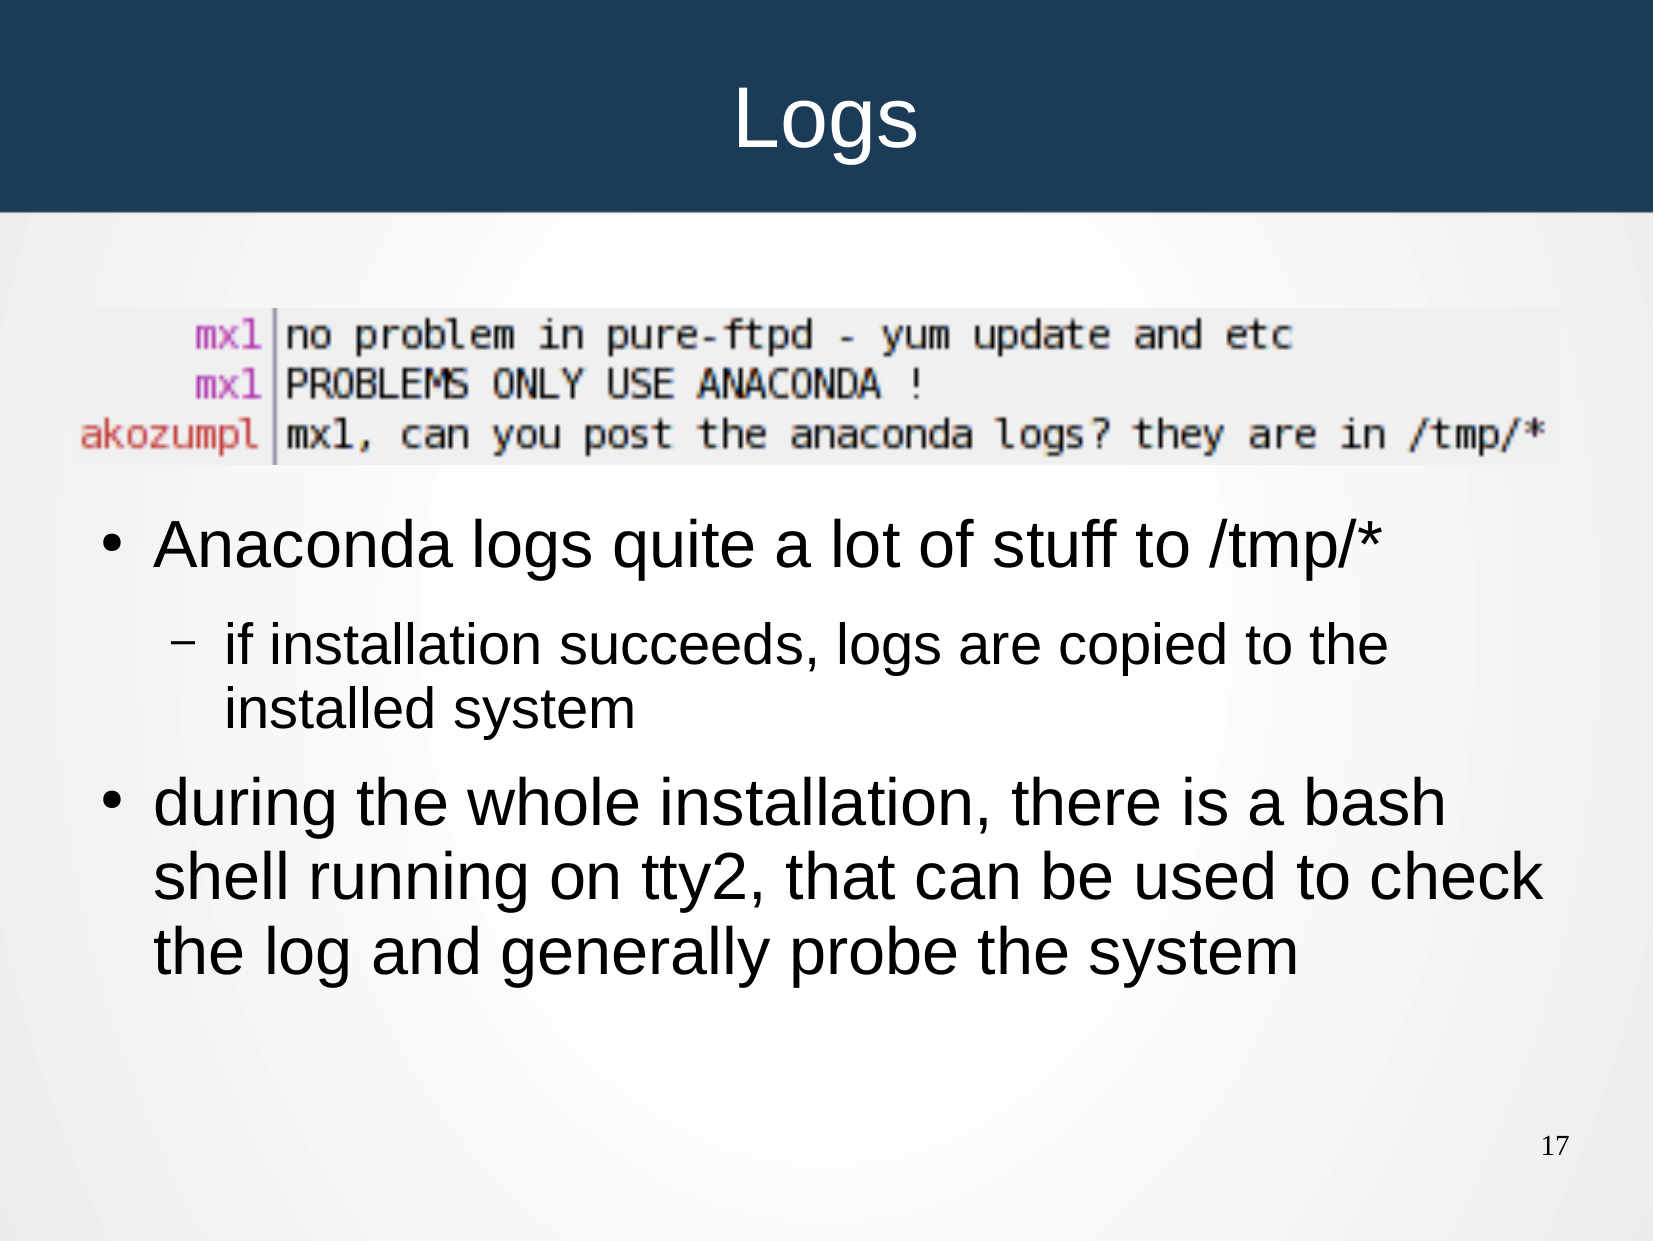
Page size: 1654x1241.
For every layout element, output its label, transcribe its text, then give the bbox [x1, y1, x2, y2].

picture [0, 0, 1653, 1241]
list Anaconda logs quite a lot of stuff to /tmp/* if installation succeeds, logs are copied to the installed system during the whole installation, there is a bash shell running on tty2, that can be used to check the log and generally probe the system [82, 299, 1571, 1019]
title Logs [82, 47, 1571, 189]
